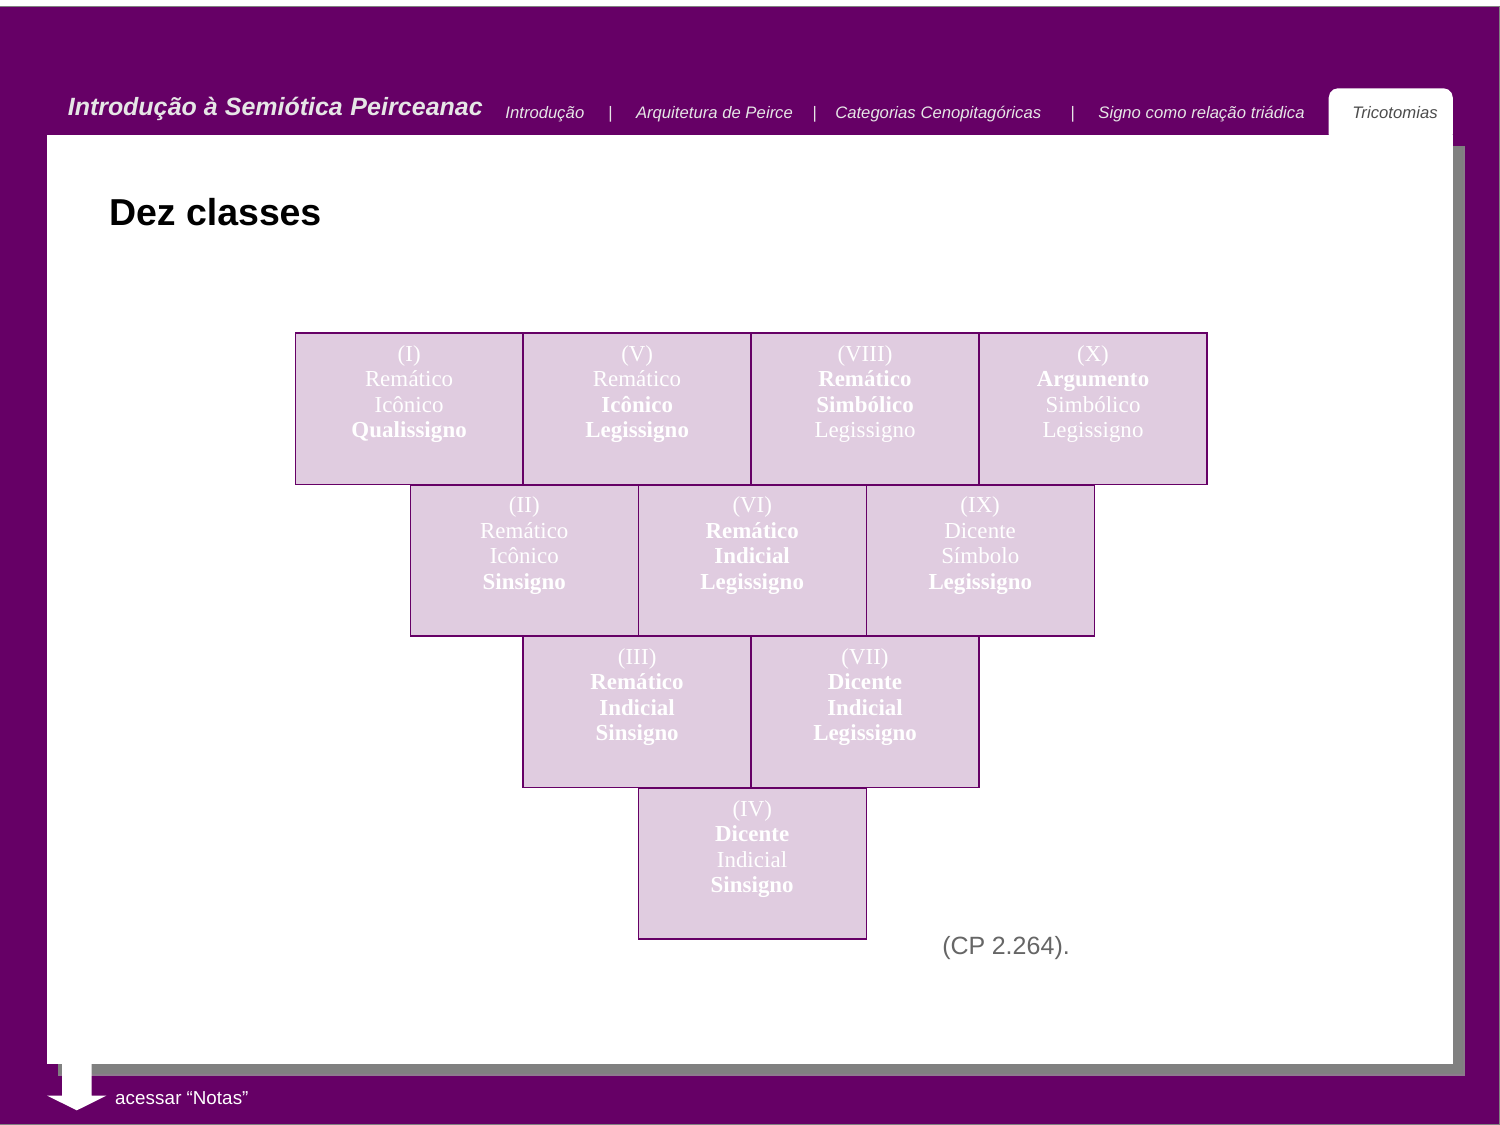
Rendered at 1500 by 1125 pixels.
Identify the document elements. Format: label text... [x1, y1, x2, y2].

text_box Dez classes [94, 184, 827, 243]
text_box (X) Argumento Simbólico Legissigno [979, 333, 1208, 485]
text_box acessar “Notas” [100, 1080, 278, 1117]
text_box (IX) Dicente Símbolo Legissigno [866, 484, 1095, 637]
text_box [47, 1051, 100, 1111]
text_box (IV) Dicente Indicial Sinsigno [638, 787, 867, 940]
text_box (III) Remático Indicial Sinsigno [523, 637, 750, 788]
text_box (VII) Dicente Indicial Legissigno [751, 637, 980, 788]
text_box (I) Remático Icônico Qualissigno [295, 333, 522, 485]
text_box (VIII) Remático Simbólico Legissigno [751, 333, 978, 484]
text_box (CP 2.264). [927, 924, 1134, 968]
text_box (II) Remático Icônico Sinsigno [410, 484, 638, 637]
text_box (VI) Remático Indicial Legissigno [638, 484, 866, 637]
text_box (V) Remático Icônico Legissigno [523, 333, 750, 484]
